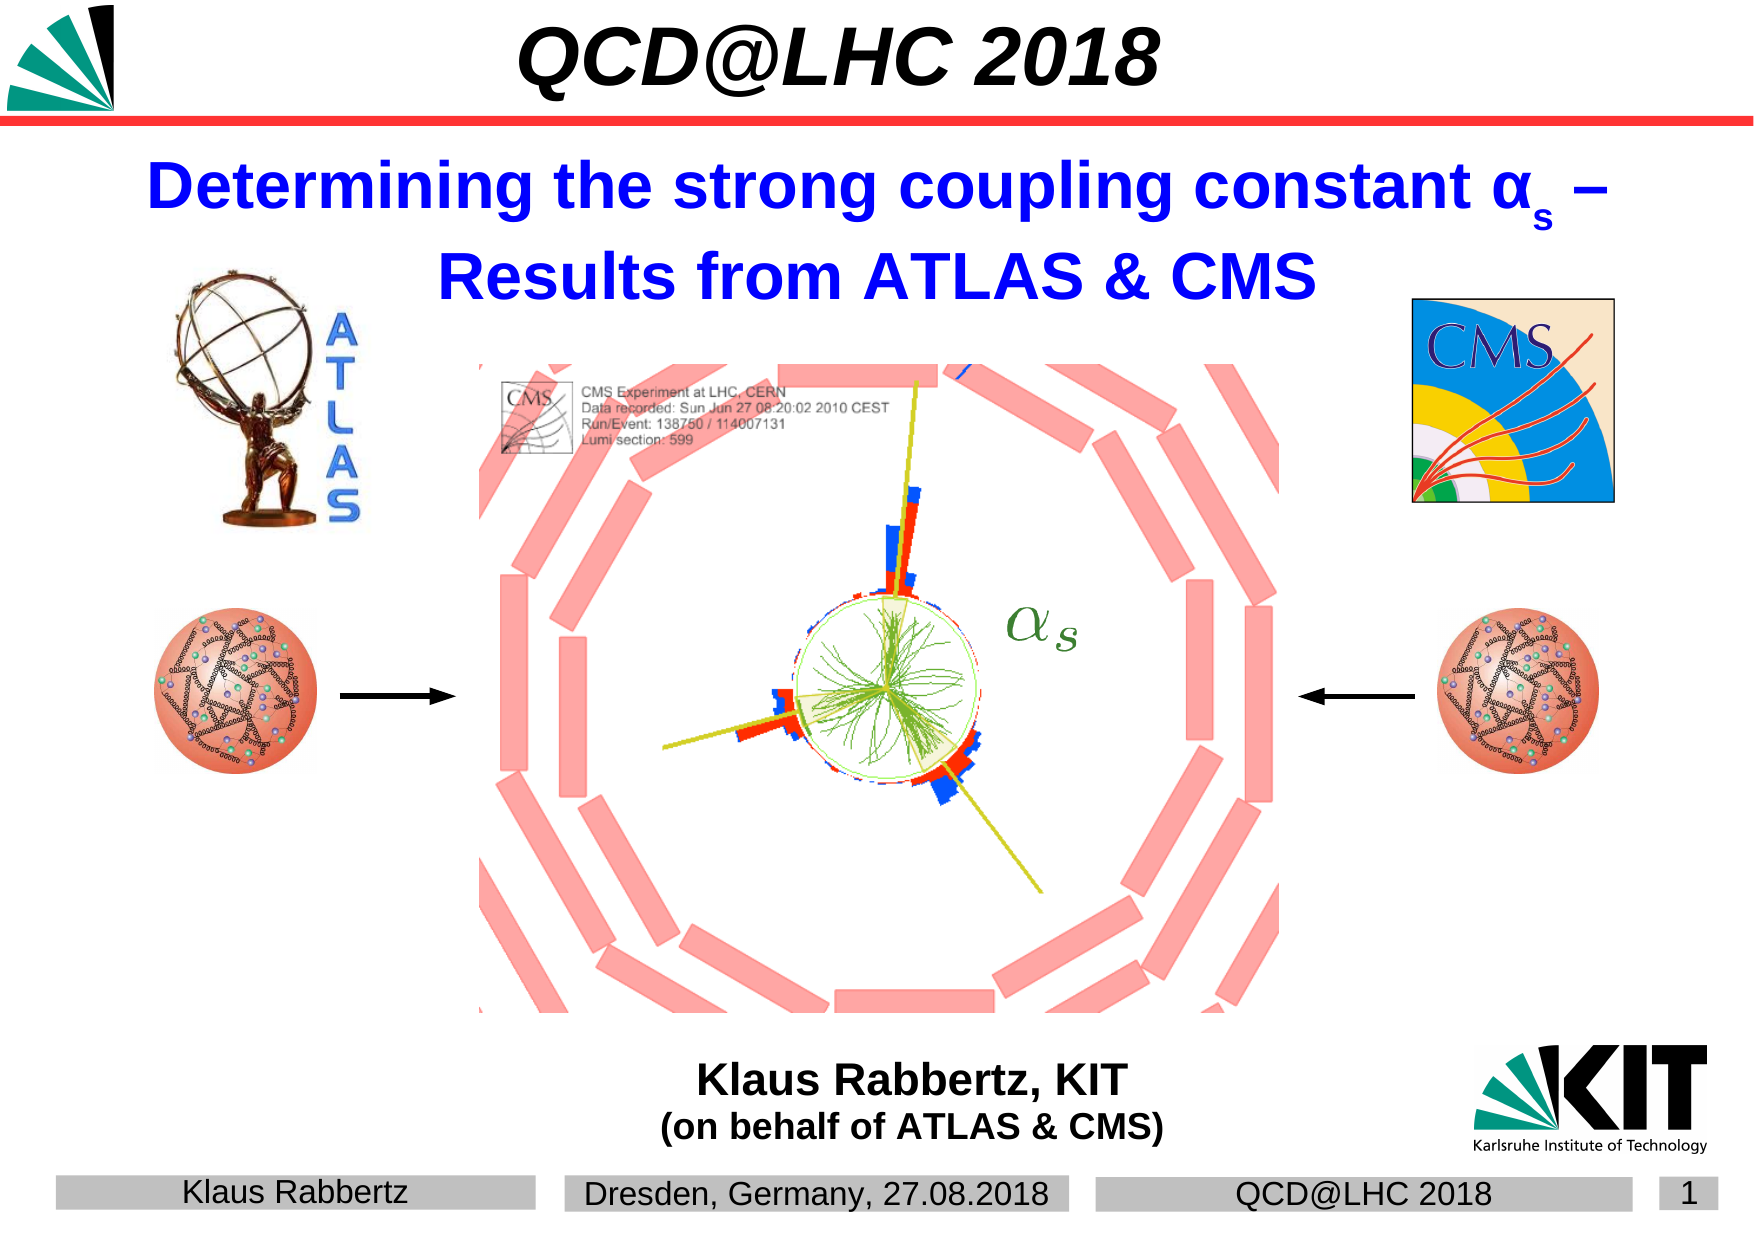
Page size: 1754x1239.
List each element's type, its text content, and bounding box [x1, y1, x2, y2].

picture [1437, 608, 1599, 774]
picture [158, 249, 377, 551]
picture [154, 608, 317, 774]
picture [1411, 298, 1615, 503]
title QCD@LHC 2018 [123, 0, 1553, 114]
picture [1474, 1045, 1707, 1154]
picture [479, 364, 1279, 1013]
text_box Determining the strong coupling constant αs – Results from ATLAS & CMS [116, 142, 1637, 320]
text_box Klaus Rabbertz, KIT (on behalf of ATLAS & CMS) [648, 1048, 1173, 1154]
picture [7, 5, 114, 112]
